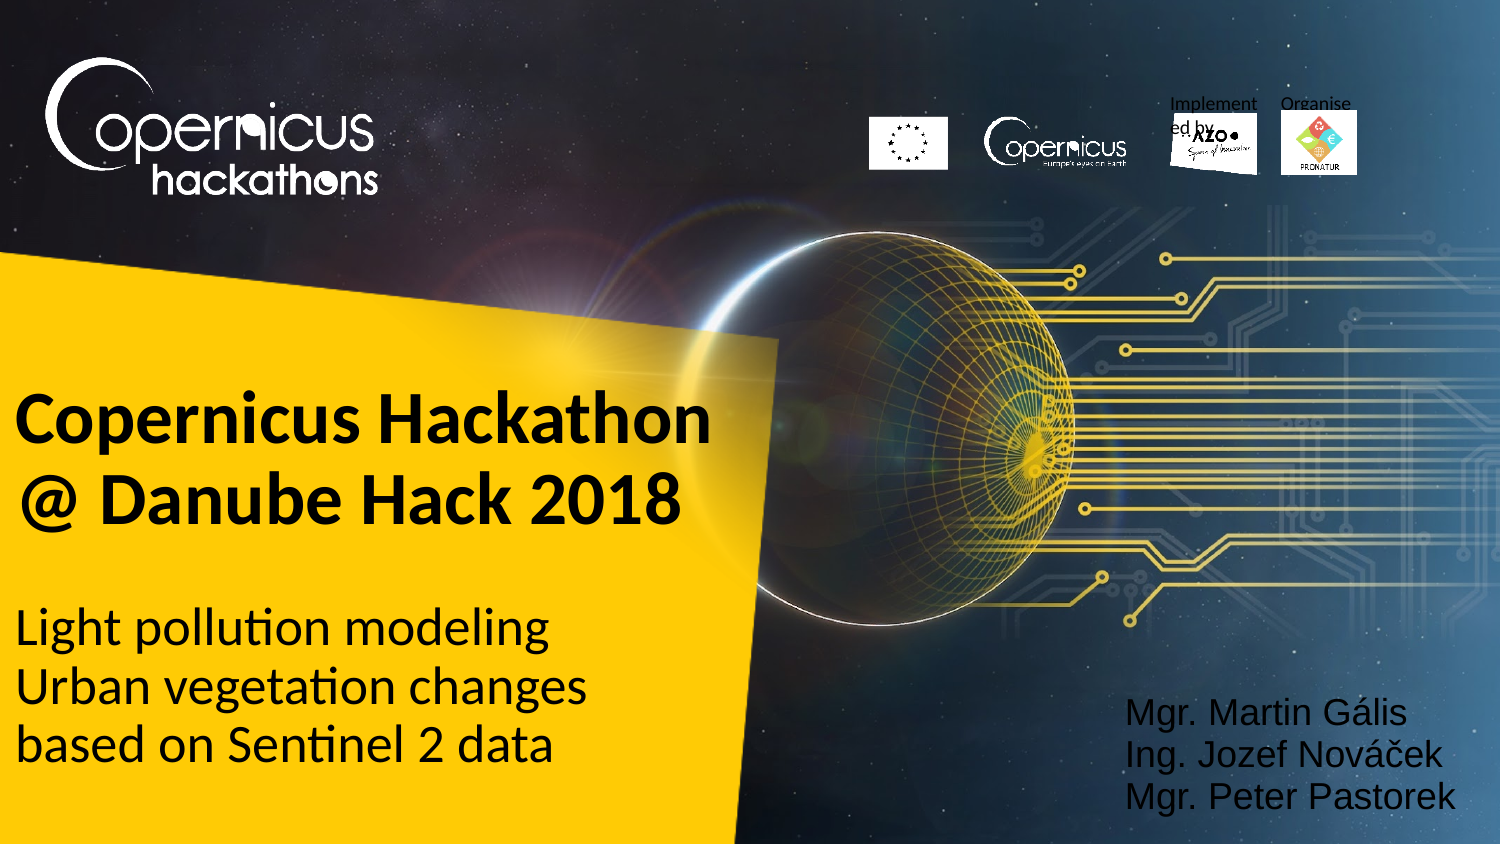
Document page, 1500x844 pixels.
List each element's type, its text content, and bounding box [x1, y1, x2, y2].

picture [0, 0, 1500, 844]
text_box Mgr. Martin Gális Ing. Jozef Nováček Mgr. Peter Pastorek [1110, 683, 1471, 826]
text_box Copernicus Hackathon @ Danube Hack 2018 Light pollution modeling Urban vegetation changes based on Sentinel 2 data [0, 290, 736, 765]
